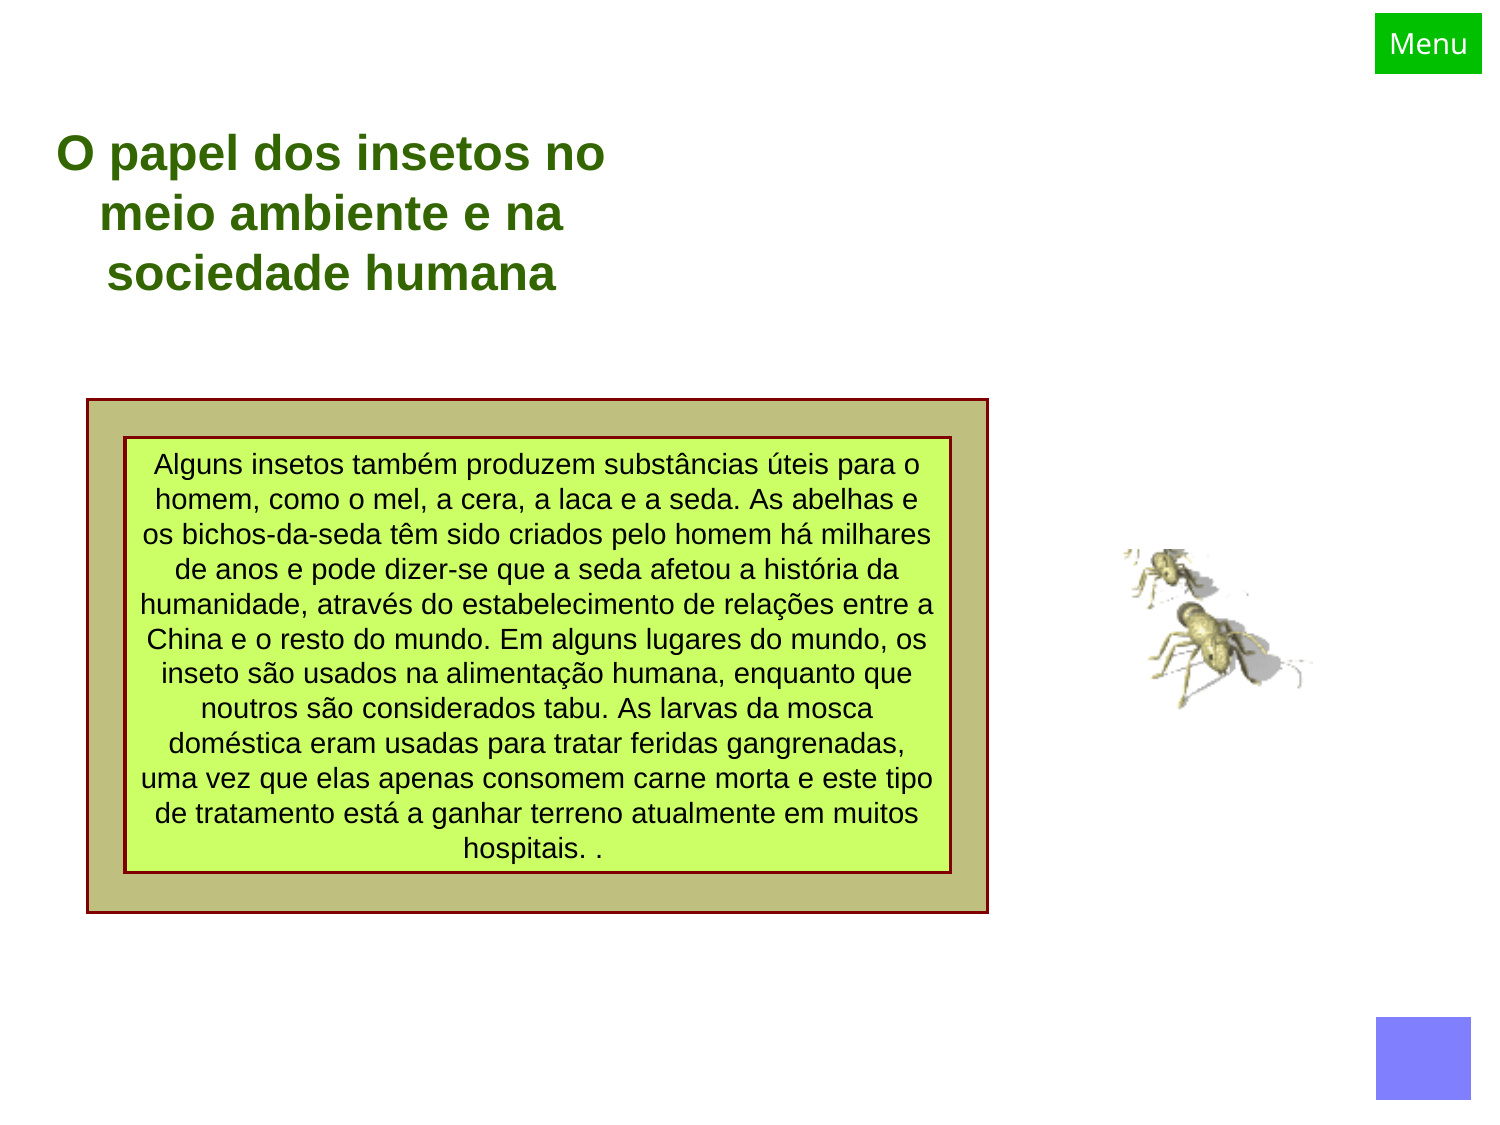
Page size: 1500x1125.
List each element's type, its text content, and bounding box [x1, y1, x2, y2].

text_box O papel dos insetos no meio ambiente e na sociedade humana [0, 112, 663, 308]
text_box Alguns insetos também produzem substâncias úteis para o homem, como o mel, a cera, a laca e a seda. As abelhas e os bichos-da-seda têm sido criados pelo homem há milhares de anos e pode dizer-se que a seda afetou a história da humanidade, através do estabelecimento de relações entre a China e o resto do mundo. Em alguns lugares do mundo, os inseto são usados na alimentação humana, enquanto que noutros são considerados tabu. As larvas da mosca doméstica eram usadas para tratar feridas gangrenadas, uma vez que elas apenas consomem carne morta e este tipo de tratamento está a ganhar terreno atualmente em muitos hospitais. . [125, 437, 951, 873]
text_box [87, 112, 1463, 988]
picture [1087, 549, 1313, 719]
